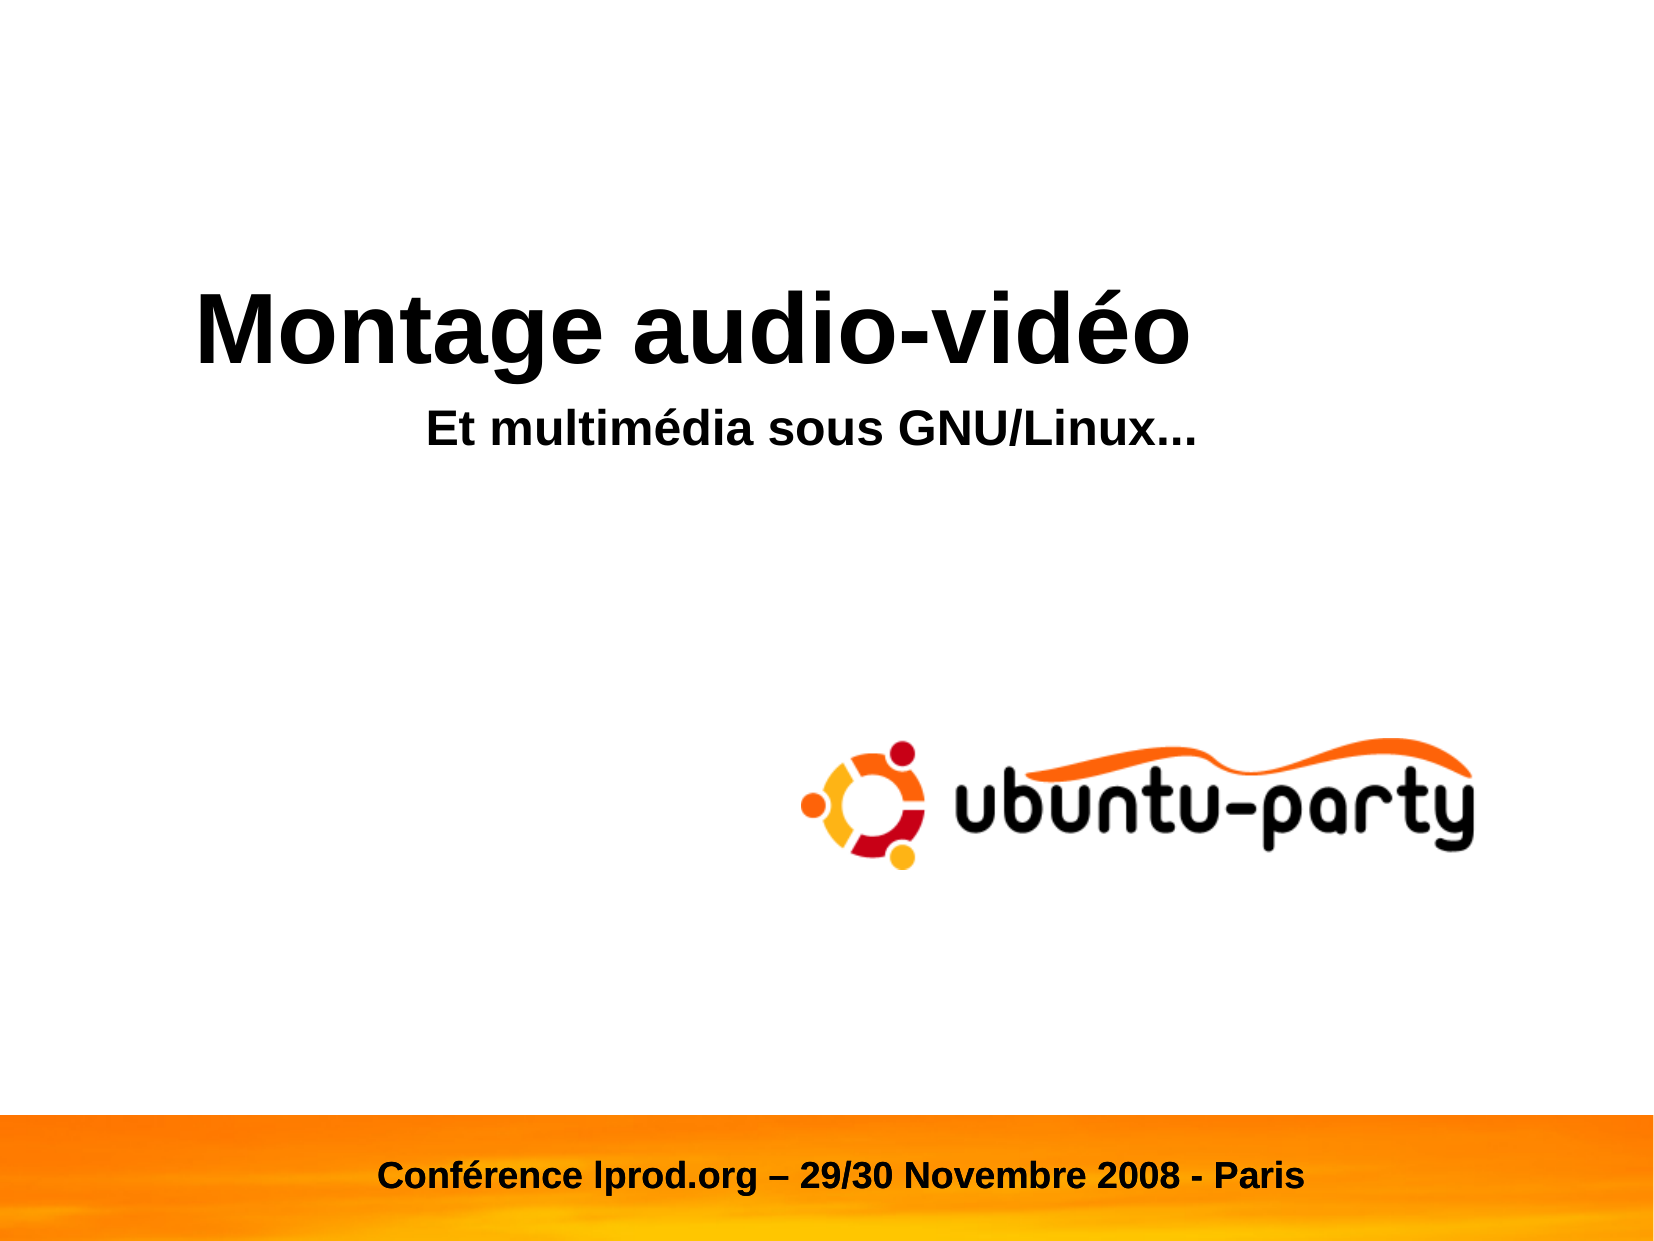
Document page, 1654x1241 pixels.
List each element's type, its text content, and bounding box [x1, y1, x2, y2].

picture [0, 1115, 1654, 1241]
text_box Et multimédia sous GNU/Linux... [265, 393, 1359, 473]
picture [801, 738, 1477, 870]
text_box Conférence lprod.org – 29/30 Novembre 2008 - Paris [295, 1147, 1388, 1211]
text_box Montage audio-vidéo [147, 265, 1241, 410]
